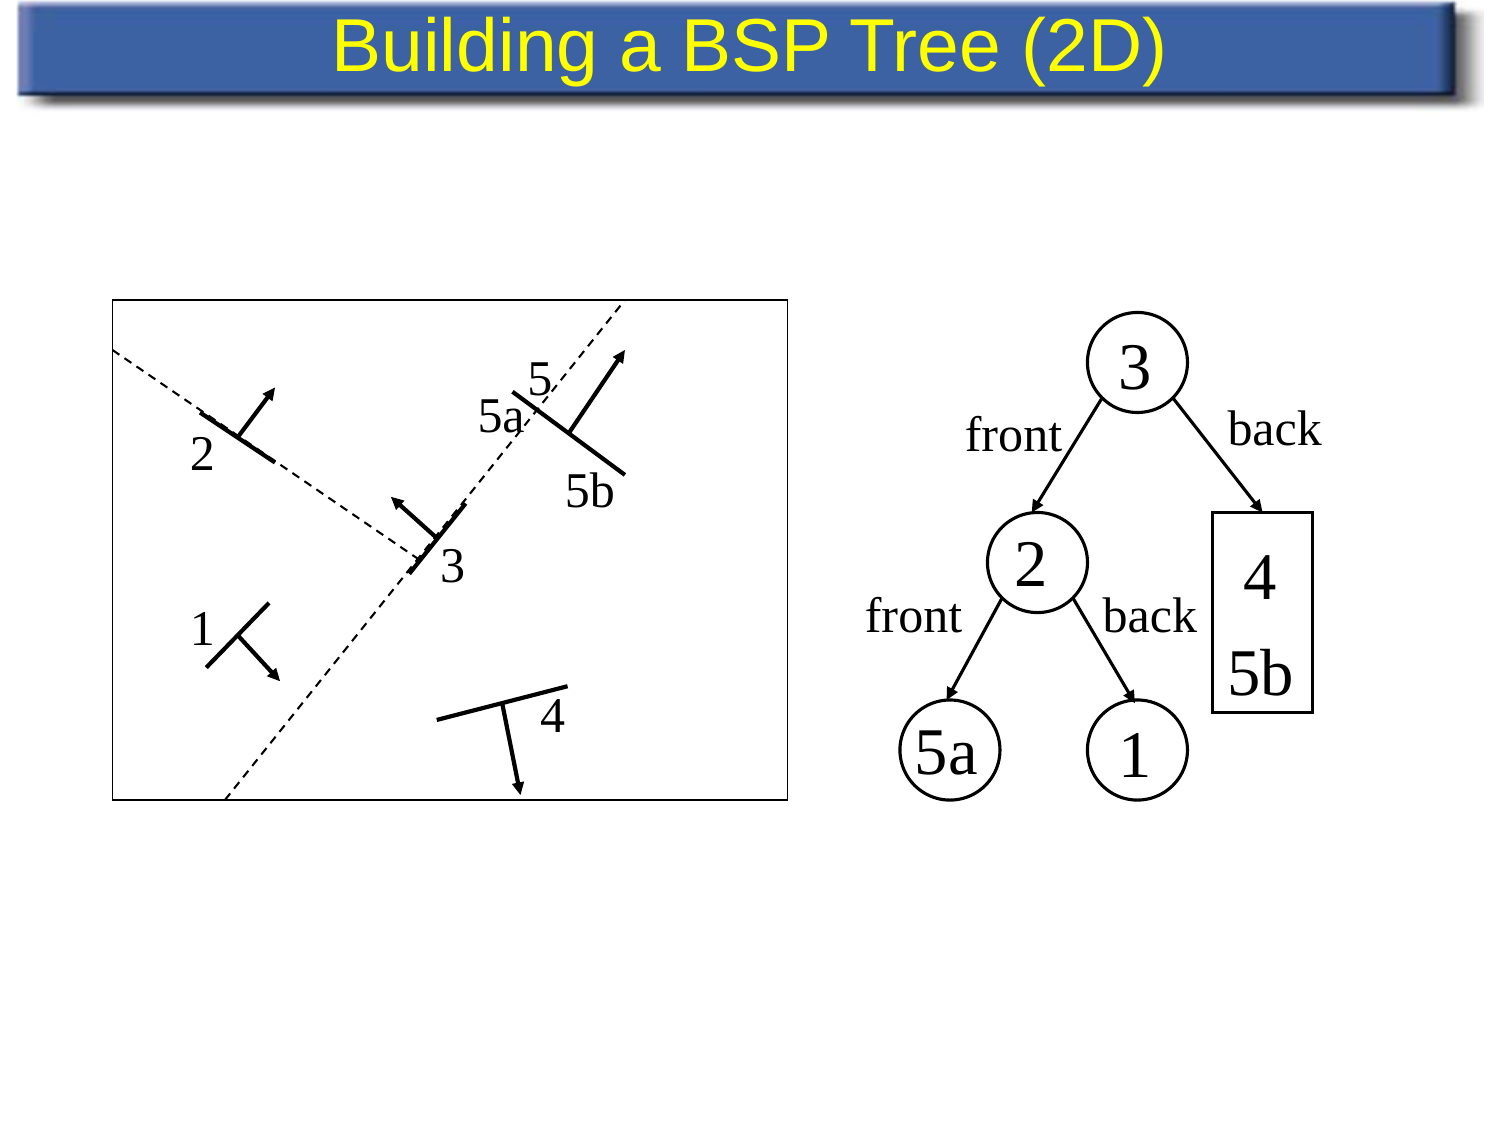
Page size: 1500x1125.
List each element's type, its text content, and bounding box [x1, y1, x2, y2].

text_box back [1087, 574, 1212, 651]
text_box 4 5b [1212, 524, 1310, 717]
title Building a BSP Tree (2D) [93, 0, 1407, 136]
text_box 4 [525, 674, 580, 751]
text_box 2 [175, 412, 230, 488]
text_box 1 [175, 587, 230, 663]
text_box 1 [1103, 703, 1167, 799]
text_box 5a [462, 374, 540, 451]
text_box 5b [550, 449, 630, 526]
text_box 3 [1103, 315, 1167, 412]
text_box back [1212, 387, 1337, 463]
picture [1407, 0, 1484, 113]
text_box 5a [508, 420, 517, 430]
text_box 5 [512, 337, 568, 413]
text_box 3 [425, 524, 480, 601]
text_box 2 [999, 512, 1064, 608]
text_box front [950, 394, 1078, 470]
text_box front [850, 574, 978, 651]
picture [16, 0, 93, 113]
text_box 5a [900, 699, 994, 796]
